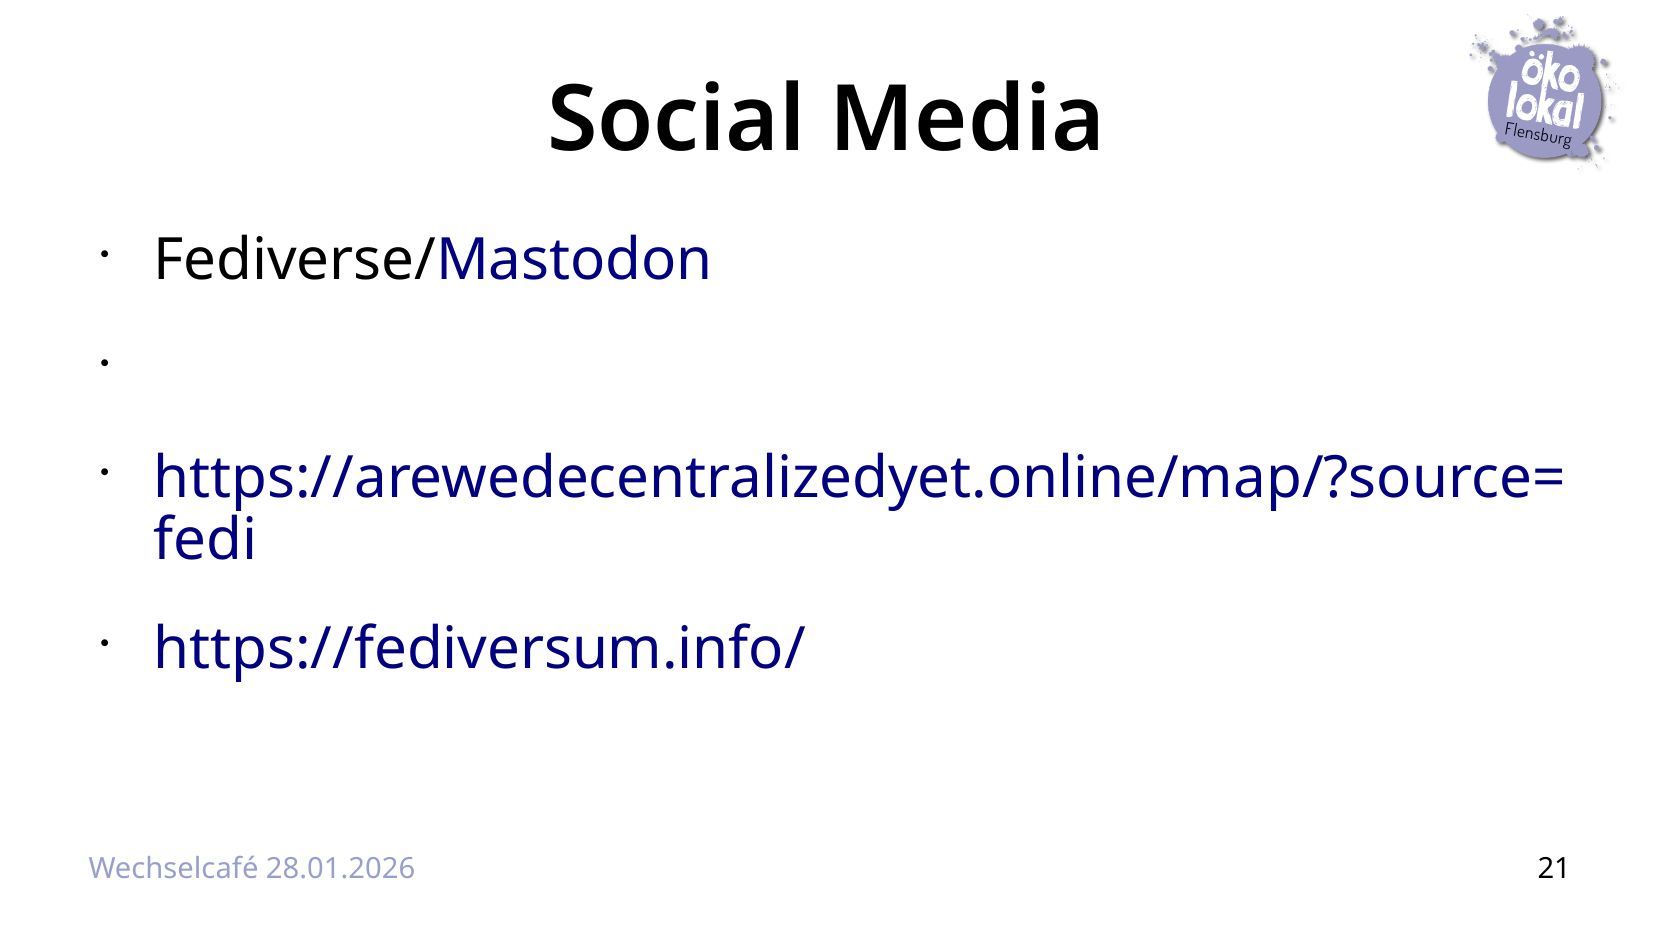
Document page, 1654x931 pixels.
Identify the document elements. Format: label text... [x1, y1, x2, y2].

title Social Media [82, 37, 1571, 193]
picture [1444, 0, 1654, 178]
list Fediverse/Mastodon https://arewedecentralizedyet.online/map/?source=fedi https://fediversum.info/ [82, 217, 1571, 758]
